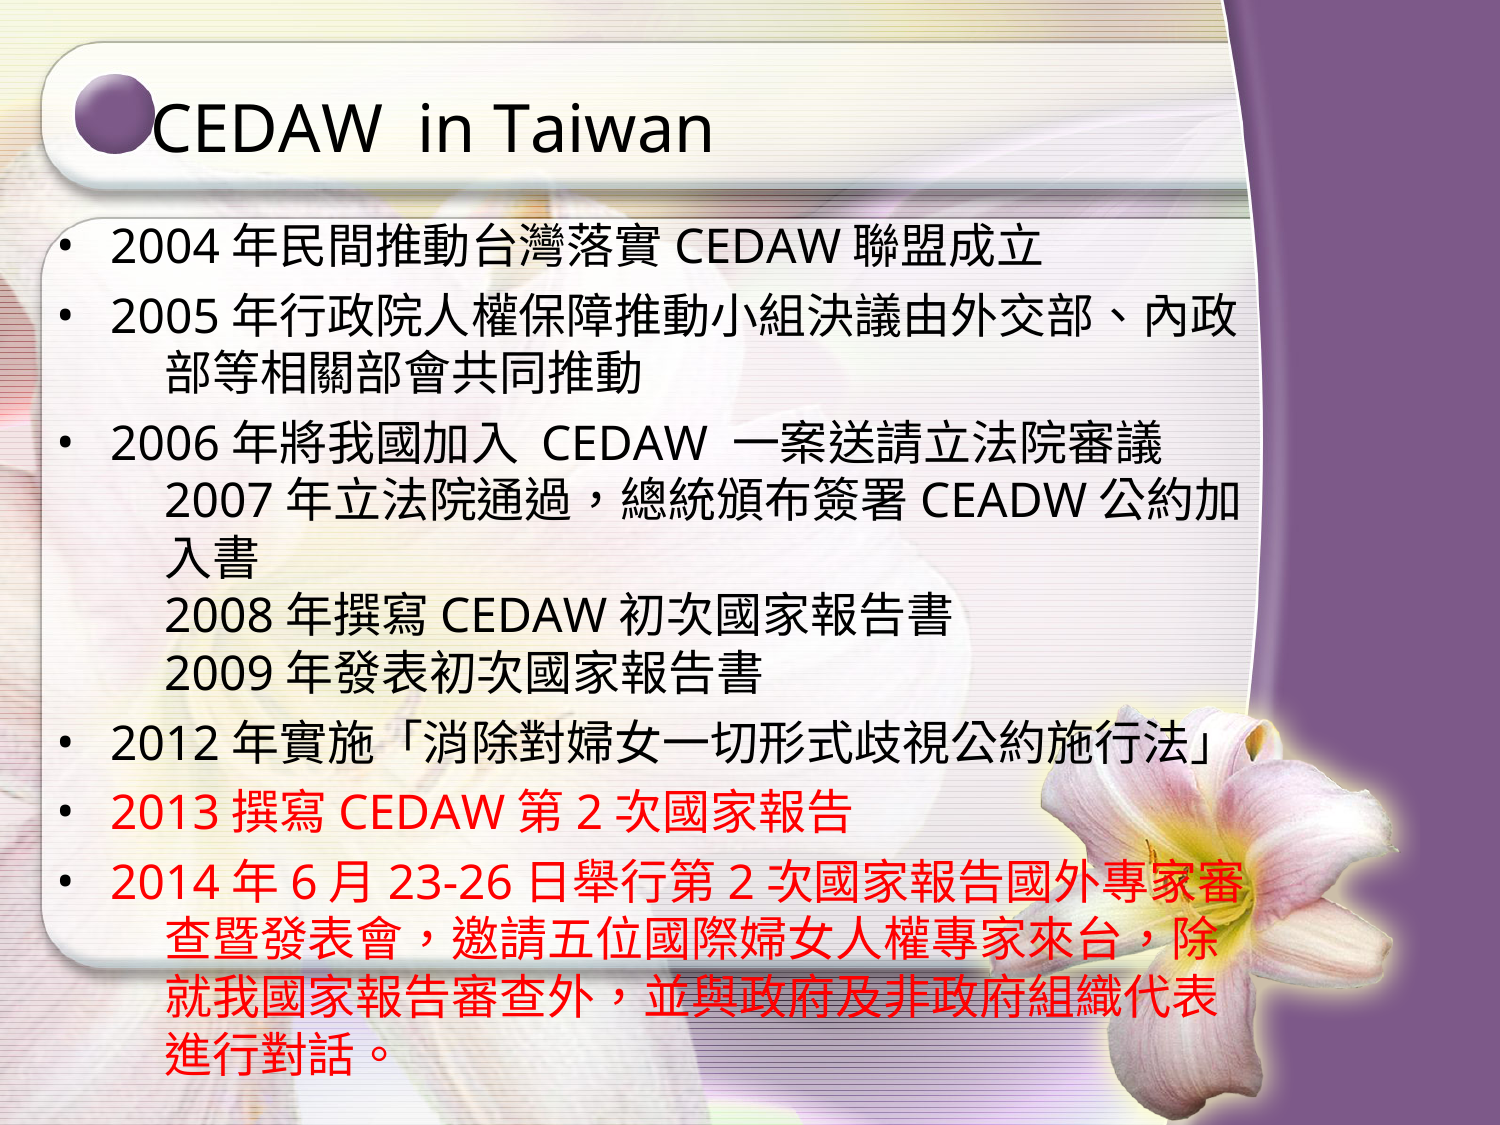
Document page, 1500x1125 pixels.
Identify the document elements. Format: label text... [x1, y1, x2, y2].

list 2004年民間推動台灣落實CEDAW聯盟成立 2005年行政院人權保障推動小組決議由外交部、內政部等相關部會共同推動 2006年將我國加入 CEDAW 一案送請立法院審議 2007年立法院通過，總統頒布簽署CEADW公約加入書 2008年撰寫CEDAW初次國家報告書 2009年發表初次國家報告書 2012年實施「消除對婦女一切形式歧視公約施行法」 2013撰寫CEDAW第2次國家報告 2014年6月23-26日舉行第2次國家報告國外專家審查暨發表會，邀請五位國際婦女人權專家來台，除就我國家報告審查外，並與政府及非政府組織代表進行對話。 [41, 208, 1282, 1106]
title CEDAW in Taiwan [135, 78, 1411, 163]
